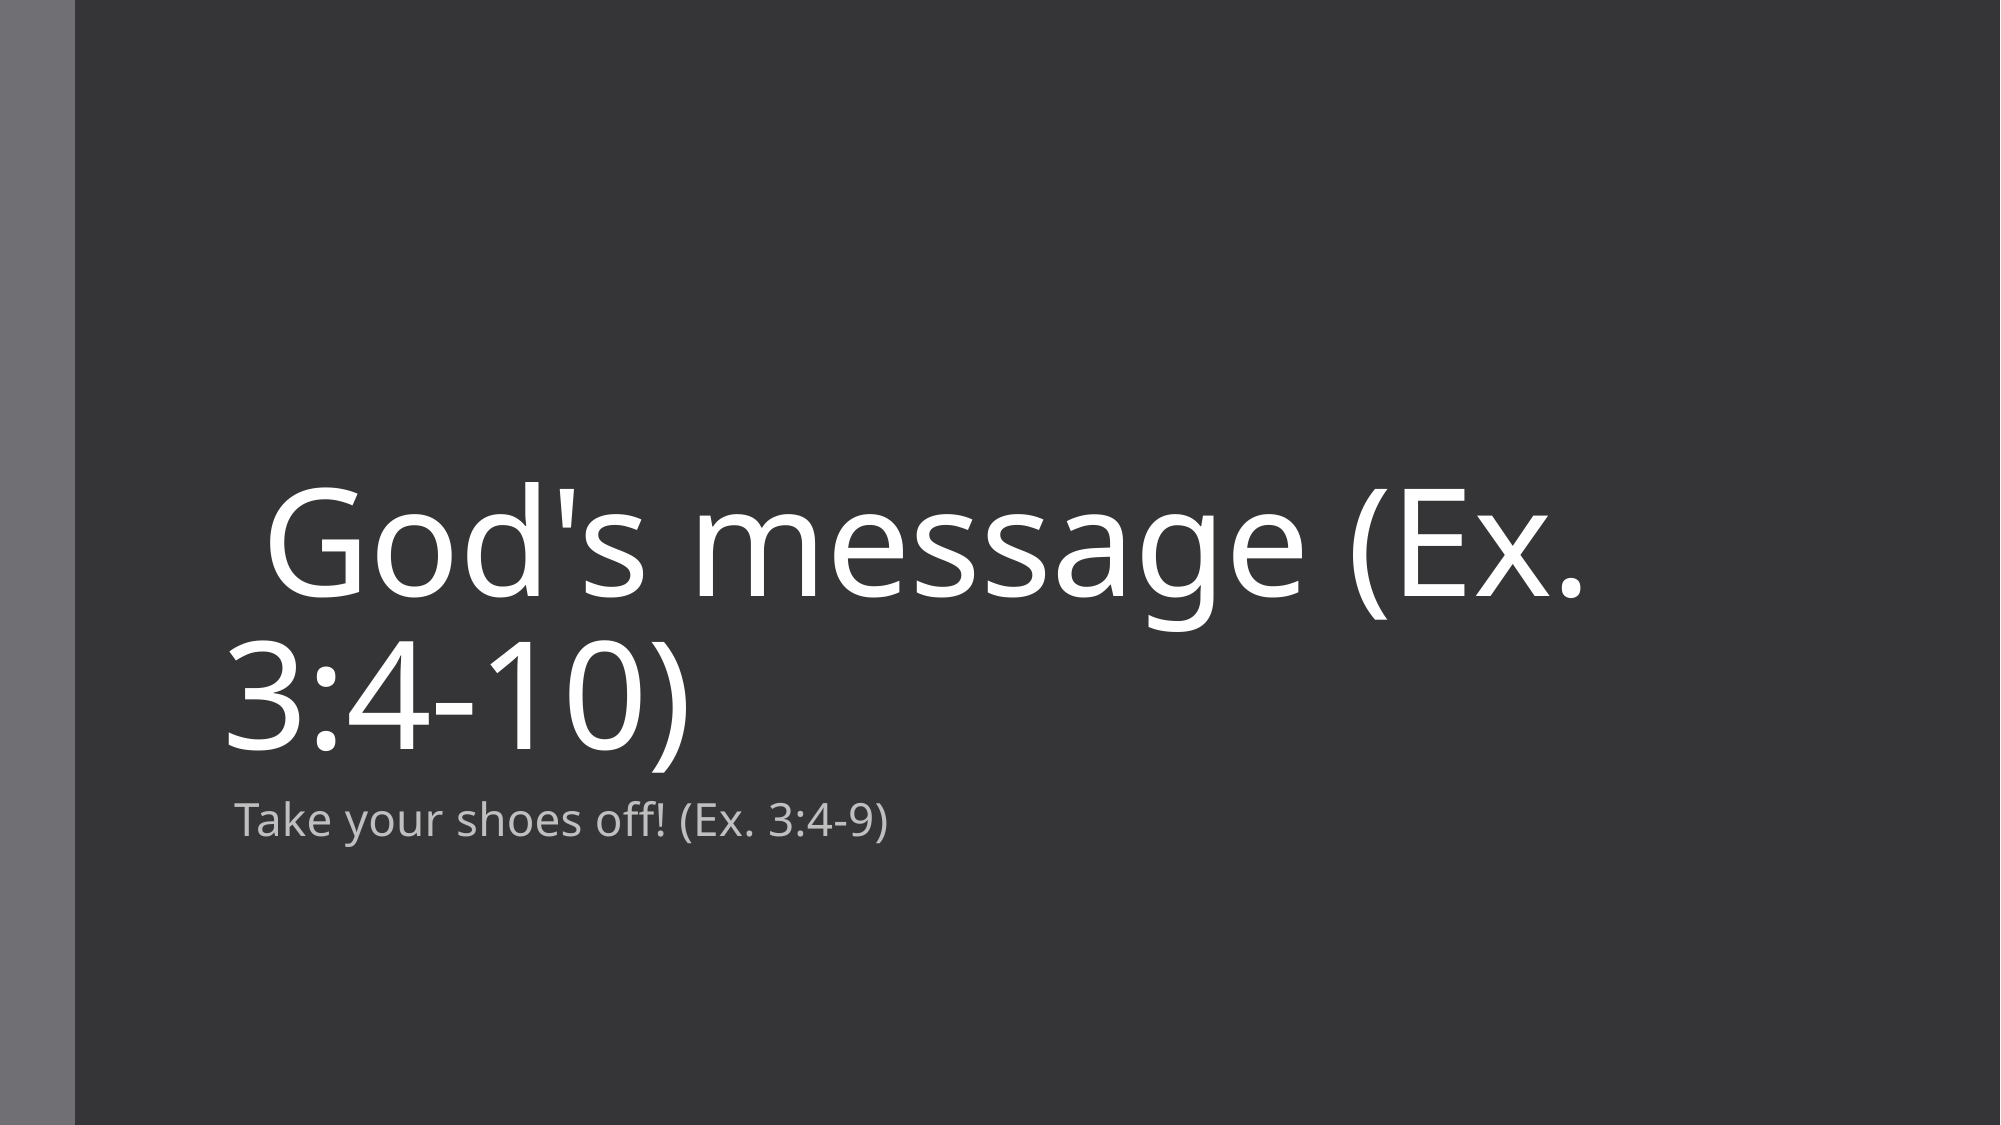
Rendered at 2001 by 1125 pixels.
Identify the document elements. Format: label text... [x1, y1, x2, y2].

subtitle Take your shoes off! (Ex. 3:4-9) [206, 787, 1752, 1066]
title God's message (Ex. 3:4-10) [206, 124, 1752, 787]
